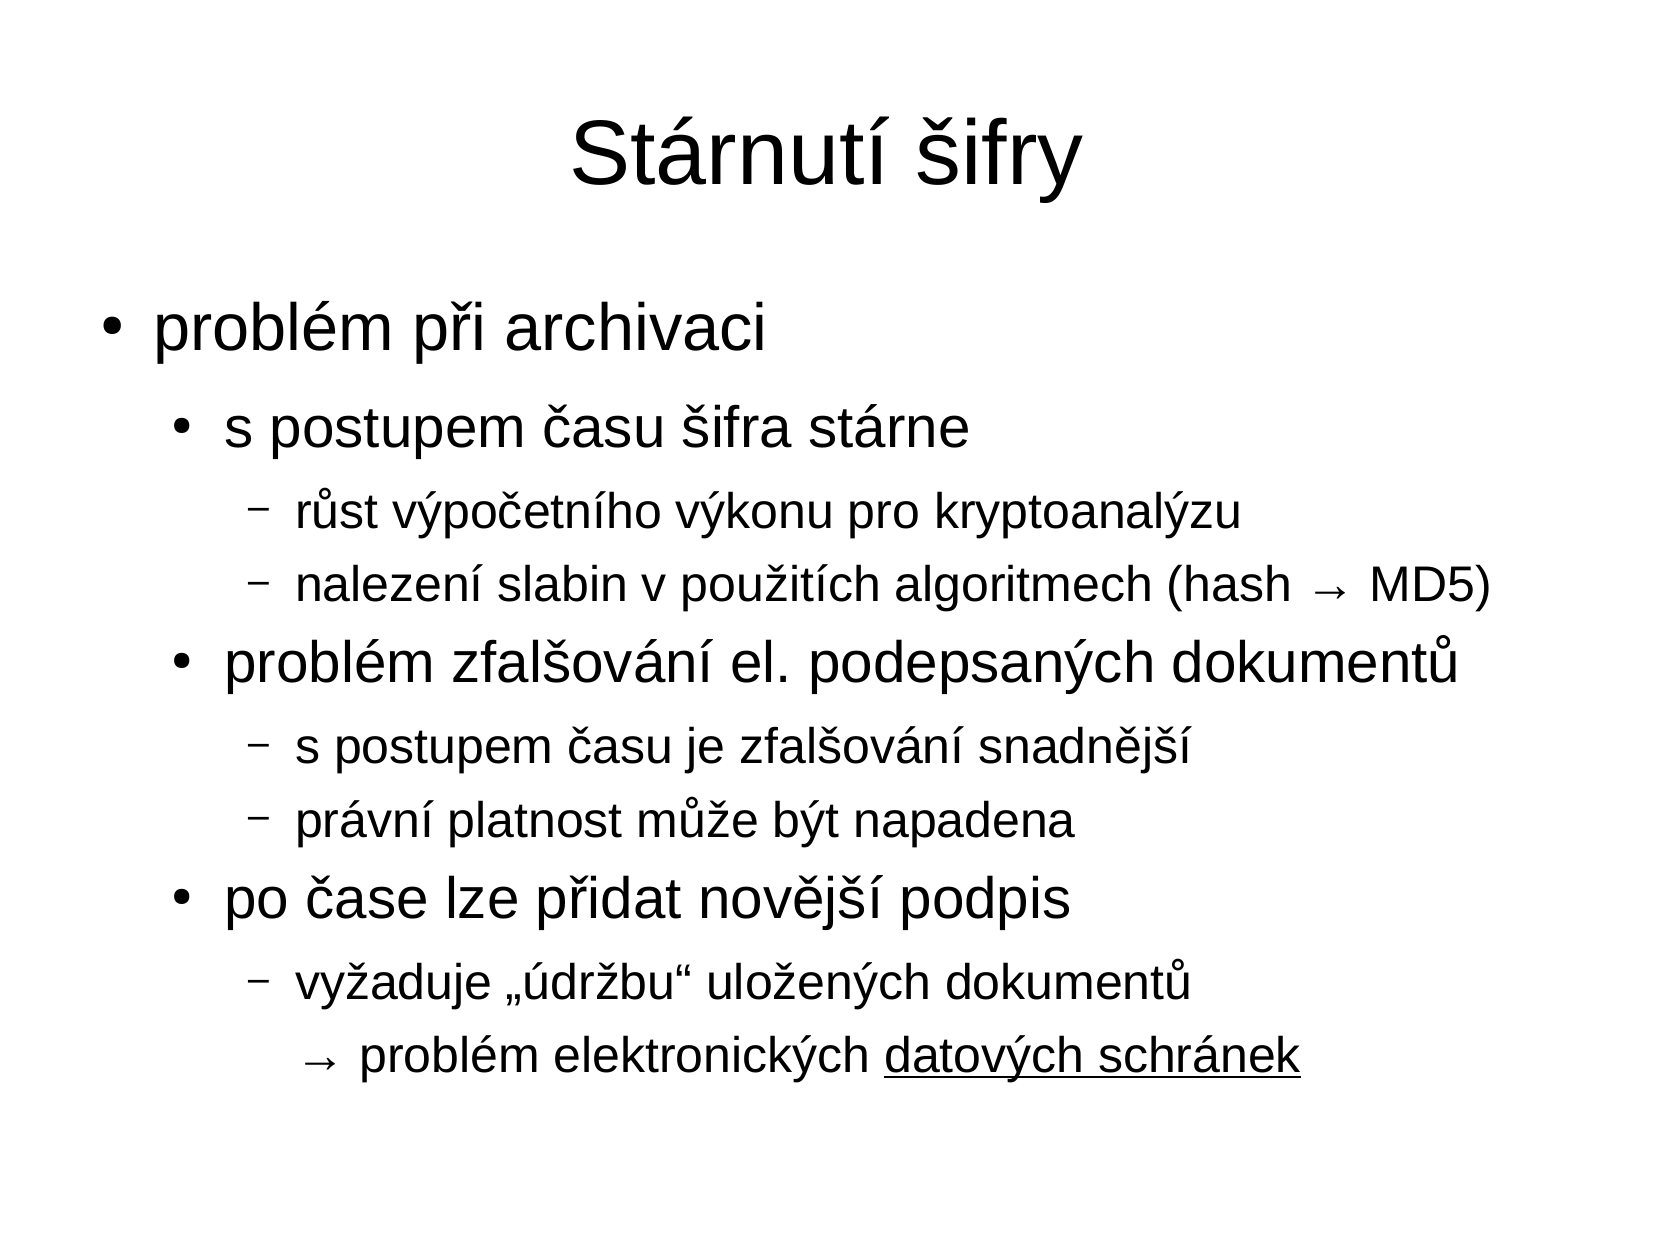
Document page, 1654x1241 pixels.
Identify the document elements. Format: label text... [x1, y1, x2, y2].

list problém při archivaci s postupem času šifra stárne růst výpočetního výkonu pro kryptoanalýzu nalezení slabin v použitích algoritmech (hash → MD5) problém zfalšování el. podepsaných dokumentů s postupem času je zfalšování snadnější právní platnost může být napadena po čase lze přidat novější podpis vyžaduje „údržbu“ uložených dokumentů → problém elektronických datových schránek [82, 290, 1571, 1084]
title Stárnutí šifry [82, 49, 1571, 257]
